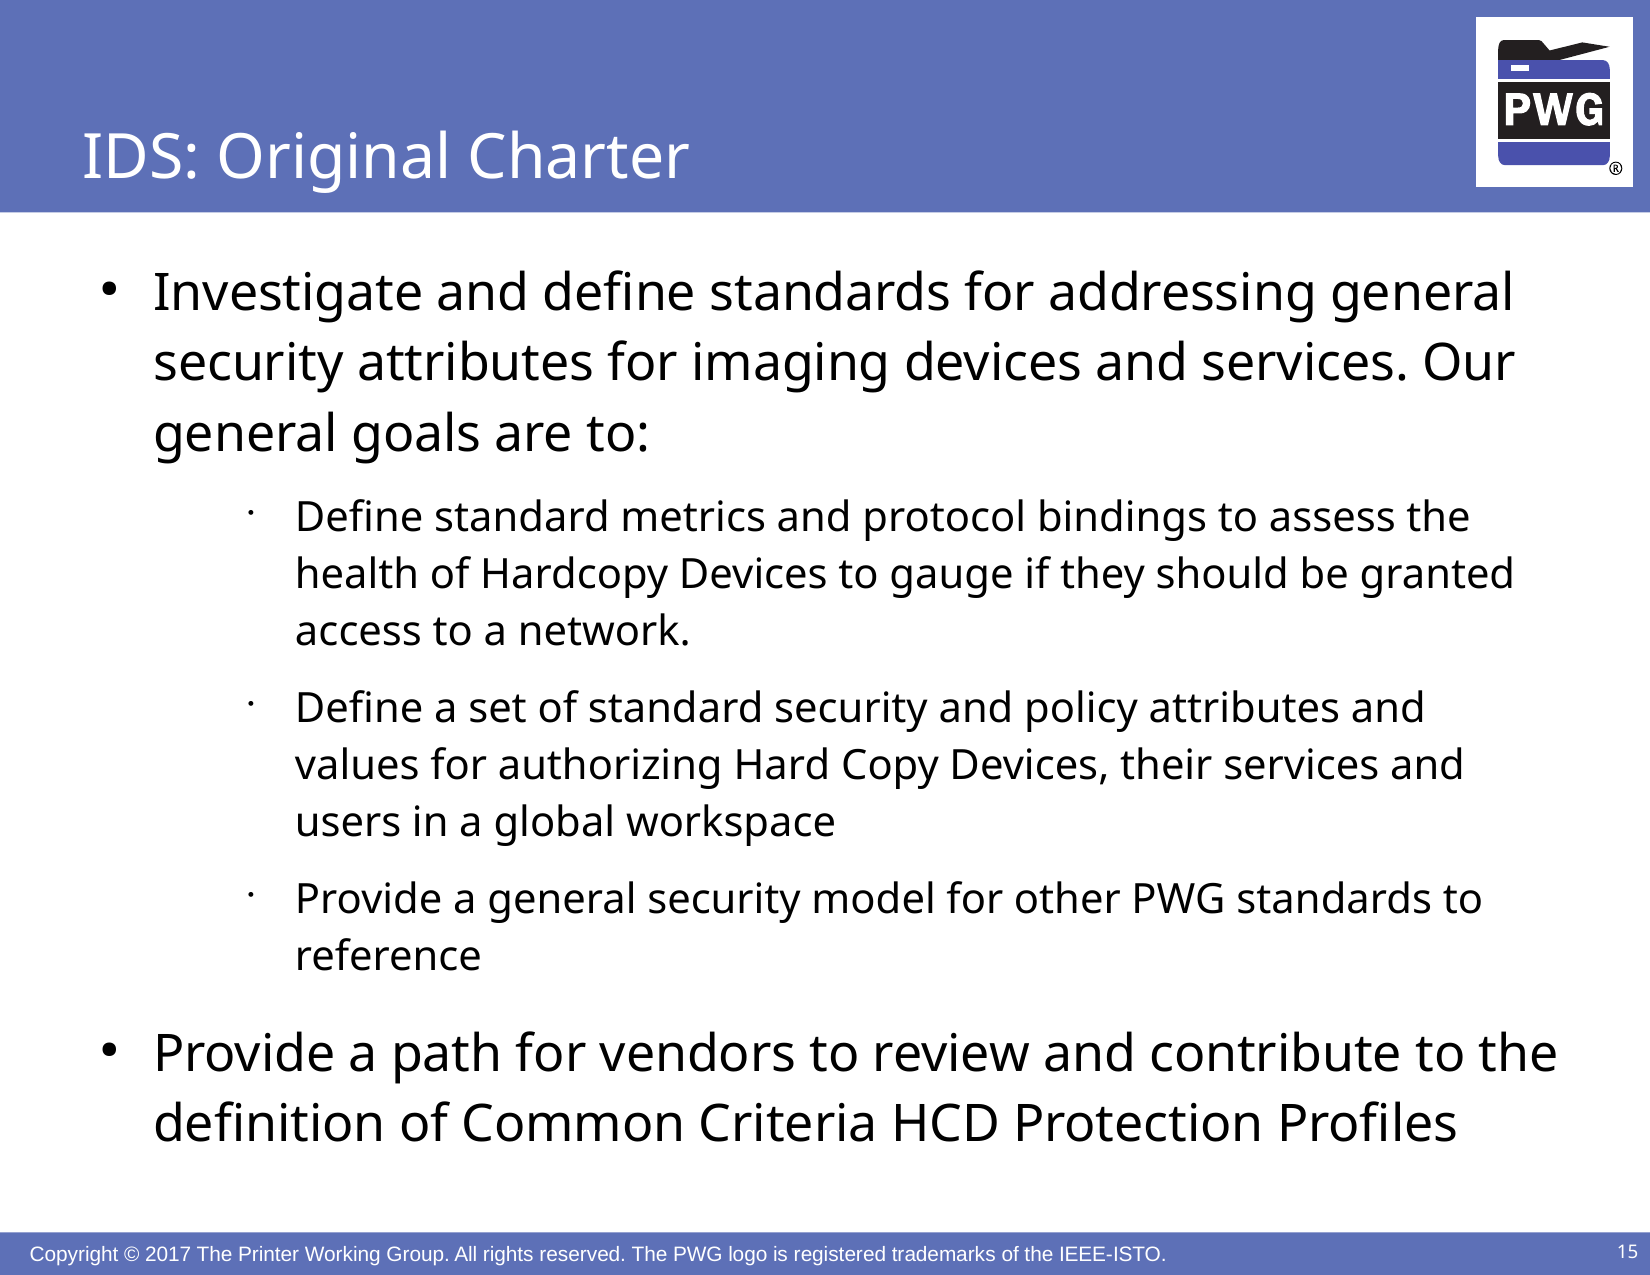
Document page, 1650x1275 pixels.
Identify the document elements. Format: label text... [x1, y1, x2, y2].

title IDS: Original Charter [82, 8, 1449, 198]
list Investigate and define standards for addressing general security attributes for imaging devices and services. Our general goals are to: Define standard metrics and protocol bindings to assess the health of Hardcopy Devices to gauge if they should be granted access to a network. Define a set of standard security and policy attributes and values for authorizing Hard Copy Devices, their services and users in a global workspace Provide a general security model for other PWG standards to reference Provide a path for vendors to review and contribute to the definition of Common Criteria HCD Protection Profiles [82, 254, 1568, 1201]
